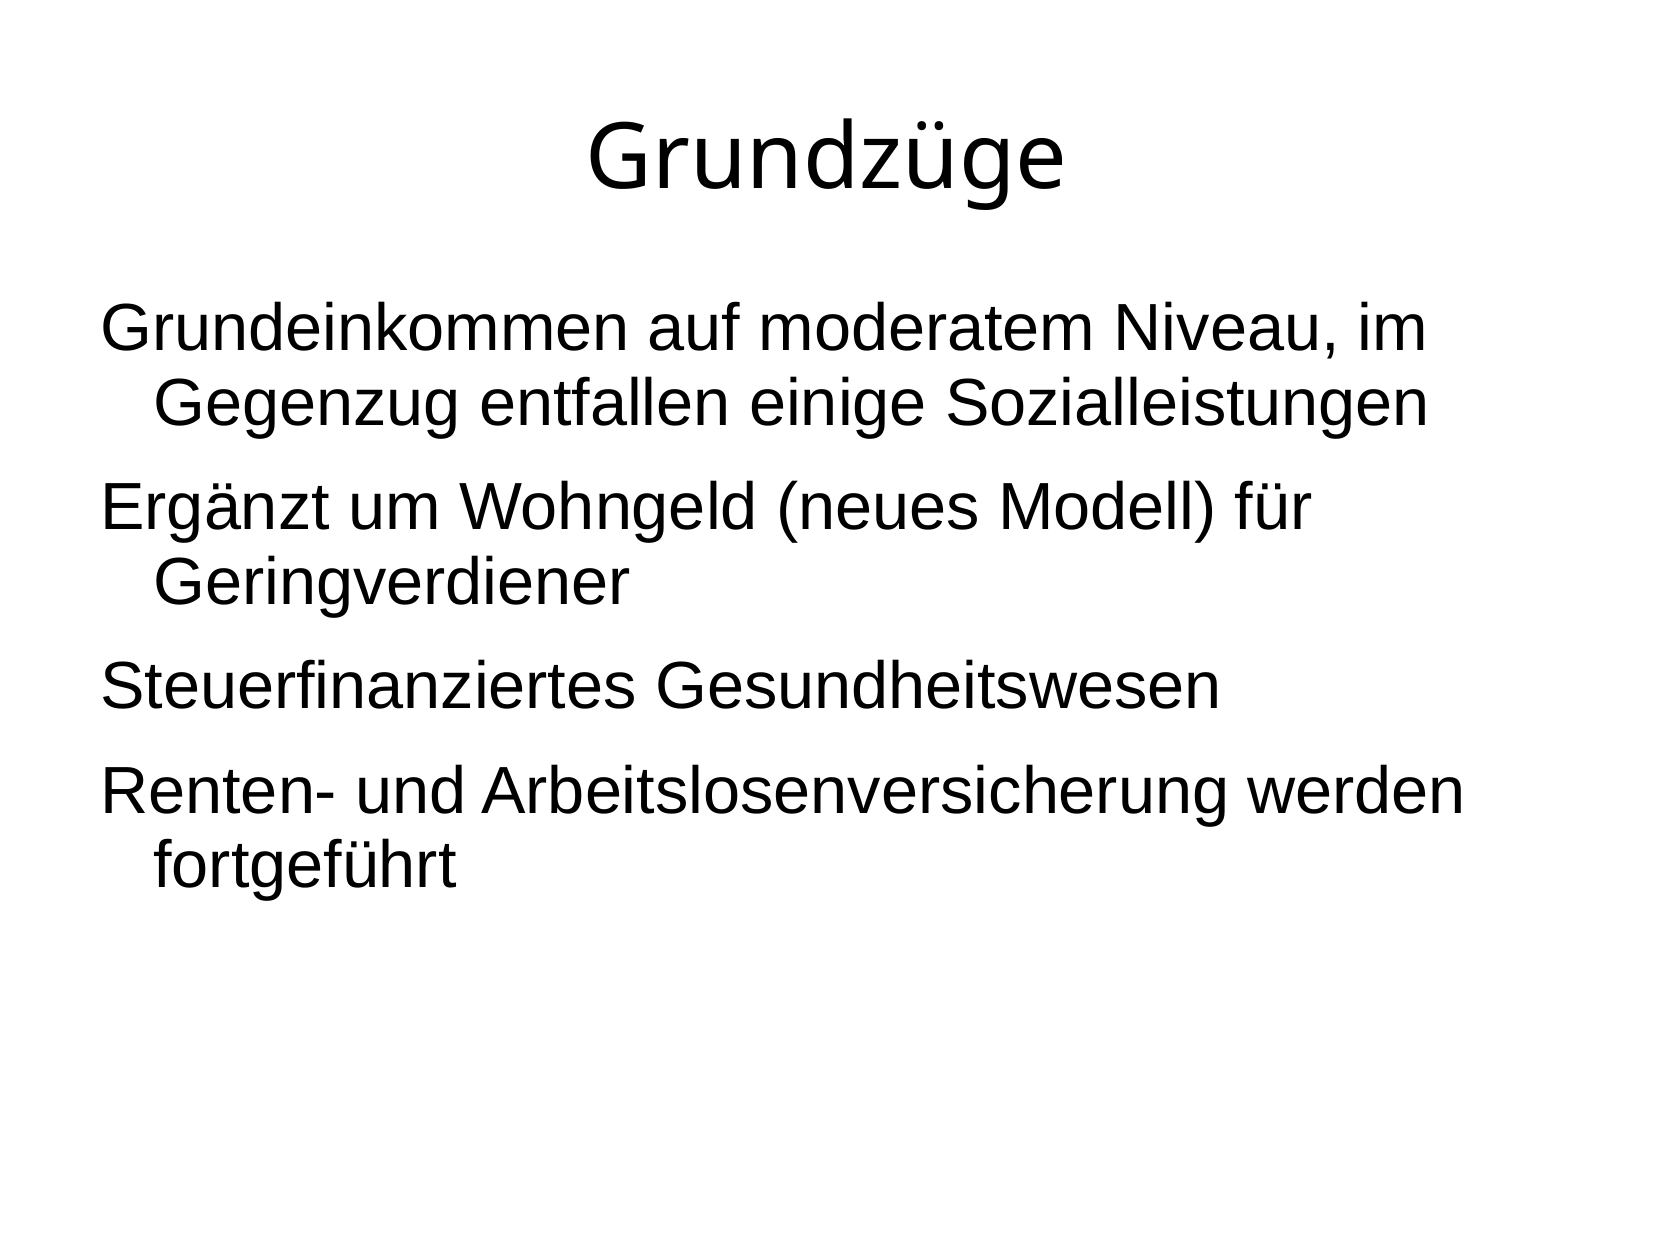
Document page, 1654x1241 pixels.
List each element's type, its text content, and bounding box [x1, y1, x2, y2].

list Grundeinkommen auf moderatem Niveau, im Gegenzug entfallen einige Sozialleistungen Ergänzt um Wohngeld (neues Modell) für Geringverdiener Steuerfinanziertes Gesundheitswesen Renten- und Arbeitslosenversicherung werden fortgeführt [82, 290, 1571, 1094]
title Grundzüge [82, 56, 1571, 250]
